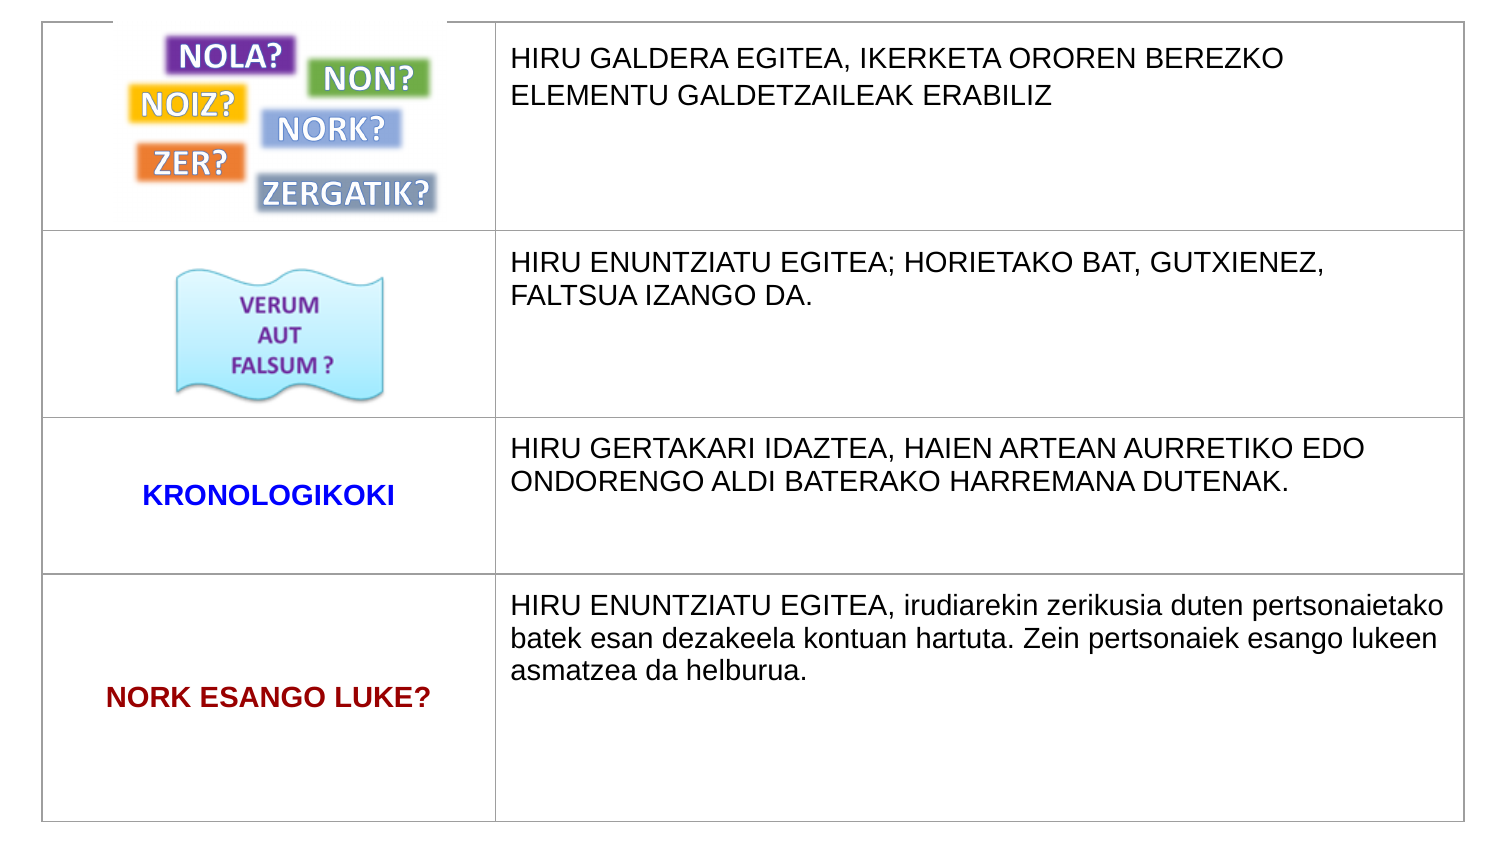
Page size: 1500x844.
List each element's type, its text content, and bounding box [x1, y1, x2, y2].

picture [172, 267, 388, 407]
table_cell KRONOLOGIKOKI [43, 418, 495, 573]
table_cell HIRU ENUNTZIATU EGITEA; HORIETAKO BAT, GUTXIENEZ, FALTSUA IZANGO DA. [496, 231, 1463, 417]
table_cell HIRU GERTAKARI IDAZTEA, HAIEN ARTEAN AURRETIKO EDO ONDORENGO ALDI BATERAKO HARREMANA DUTENAK. [496, 418, 1463, 573]
table_cell NORK ESANGO LUKE? [43, 575, 495, 821]
table_header [43, 23, 495, 230]
table_header HIRU GALDERA EGITEA, IKERKETA OROREN BEREZKO ELEMENTU GALDETZAILEAK ERABILIZ [496, 23, 1463, 230]
table_cell HIRU ENUNTZIATU EGITEA, irudiarekin zerikusia duten pertsonaietako batek esan dezakeela kontuan hartuta. Zein pertsonaiek esango lukeen asmatzea da helburua. [496, 575, 1463, 821]
picture [113, 21, 447, 222]
table_cell [43, 231, 495, 417]
